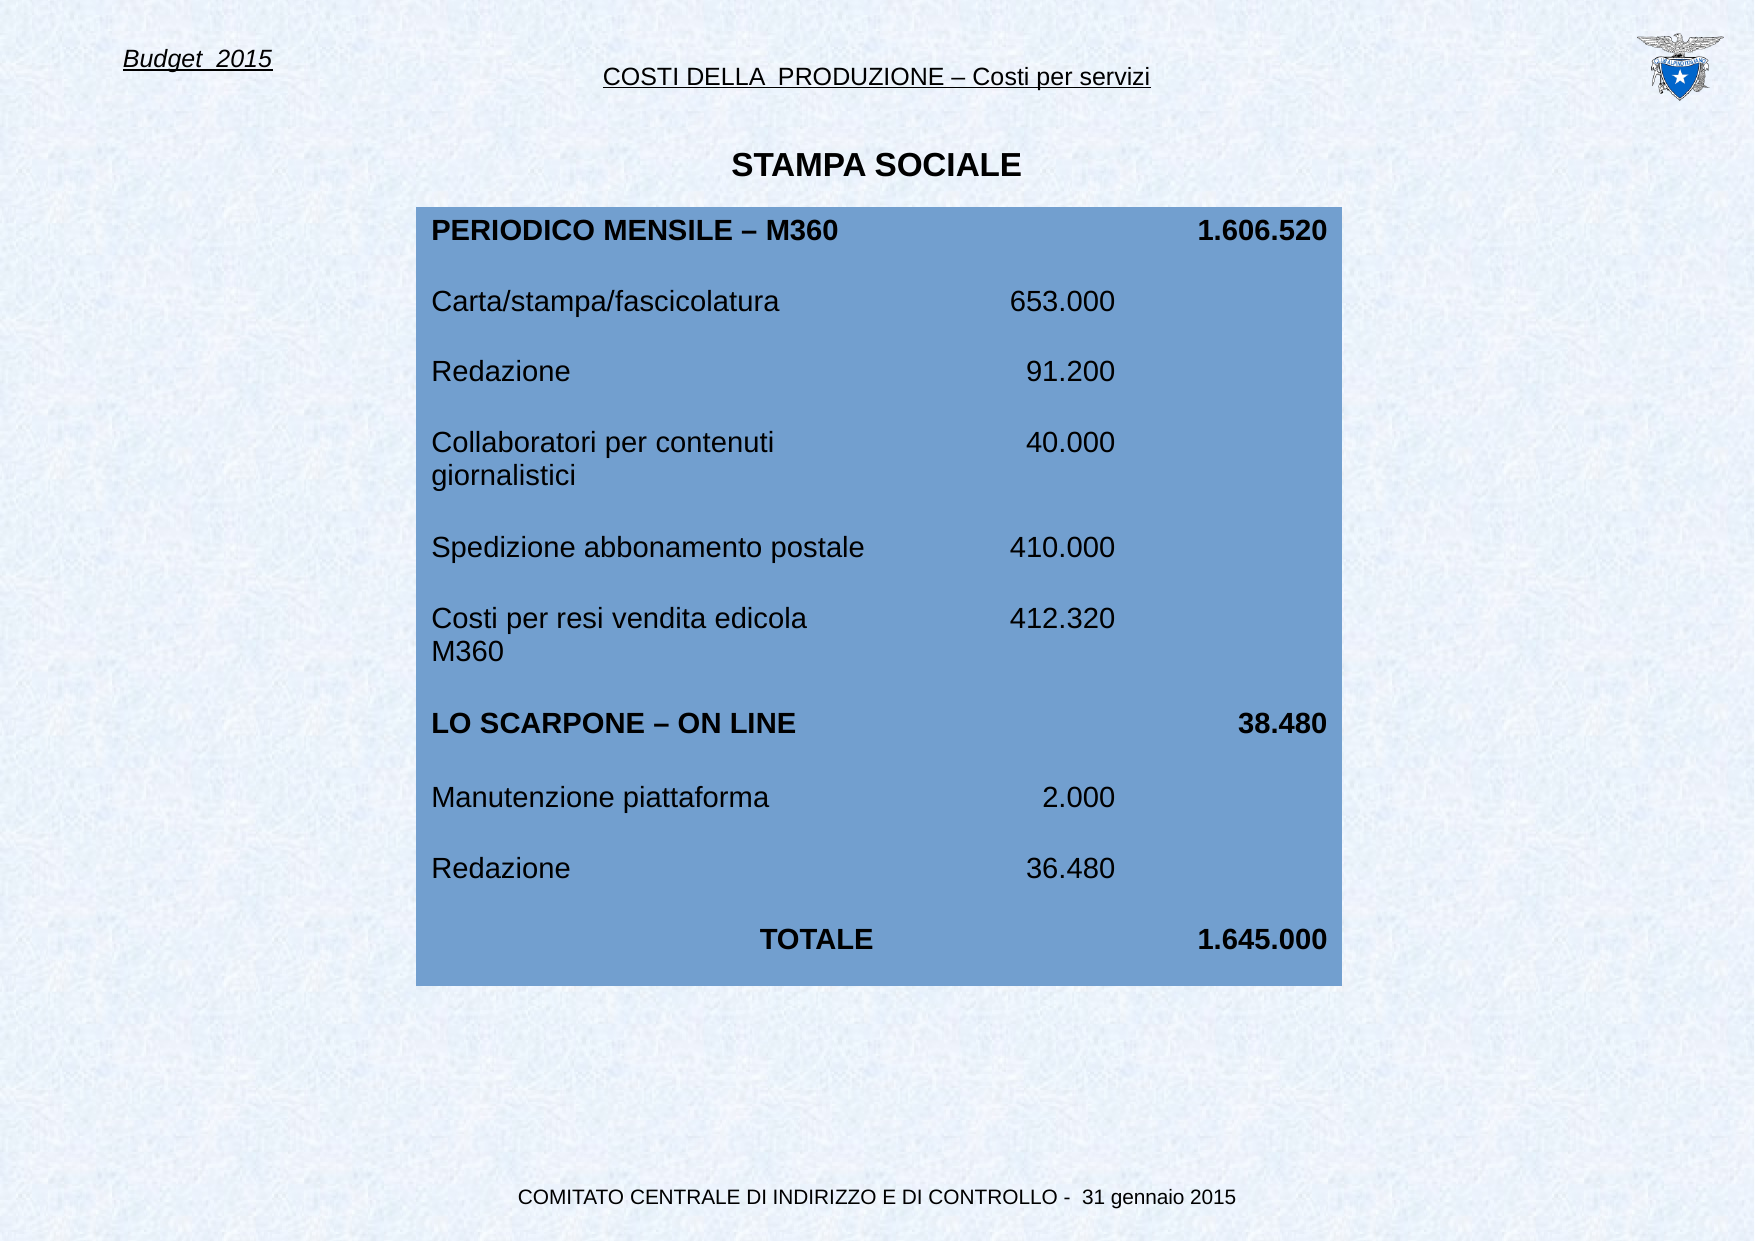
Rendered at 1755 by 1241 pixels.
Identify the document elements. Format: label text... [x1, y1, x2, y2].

table_cell Costi per resi vendita edicola M360 [416, 594, 889, 700]
table_cell 2.000 [889, 774, 1130, 844]
table_cell Redazione [416, 348, 889, 418]
text_box Budget 2015 [50, 35, 346, 82]
text_box COSTI DELLA PRODUZIONE – Costi per servizi [292, 53, 1462, 98]
table_cell [1130, 418, 1342, 524]
table_cell TOTALE [416, 915, 889, 986]
table_header 1.606.520 [1130, 207, 1342, 277]
table_cell LO SCARPONE – ON LINE [416, 700, 889, 774]
table_cell 40.000 [889, 418, 1130, 524]
table_cell [1130, 348, 1342, 418]
text_box COMITATO CENTRALE DI INDIRIZZO E DI CONTROLLO - 31 gennaio 2015 [392, 1176, 1362, 1217]
table_cell [1130, 524, 1342, 594]
table_cell 91.200 [889, 348, 1130, 418]
table_cell 653.000 [889, 277, 1130, 348]
table_cell Carta/stampa/fascicolatura [416, 277, 889, 348]
table_cell 38.480 [1130, 700, 1342, 774]
table_cell [889, 700, 1130, 774]
table_cell [1130, 774, 1342, 844]
table_cell 412.320 [889, 594, 1130, 700]
table_cell Spedizione abbonamento postale [416, 524, 889, 594]
table_cell [889, 915, 1130, 986]
table_cell 410.000 [889, 524, 1130, 594]
picture [1633, 29, 1728, 108]
table_header PERIODICO MENSILE – M360 [416, 207, 889, 277]
table_cell [1130, 594, 1342, 700]
table_header [889, 207, 1130, 277]
table_cell [1130, 277, 1342, 348]
table_cell 1.645.000 [1130, 915, 1342, 986]
text_box STAMPA SOCIALE [437, 135, 1317, 192]
table_cell [1130, 844, 1342, 915]
table_cell Collaboratori per contenuti giornalistici [416, 418, 889, 524]
table_cell 36.480 [889, 844, 1130, 915]
table_cell Redazione [416, 844, 889, 915]
table_cell Manutenzione piattaforma [416, 774, 889, 844]
